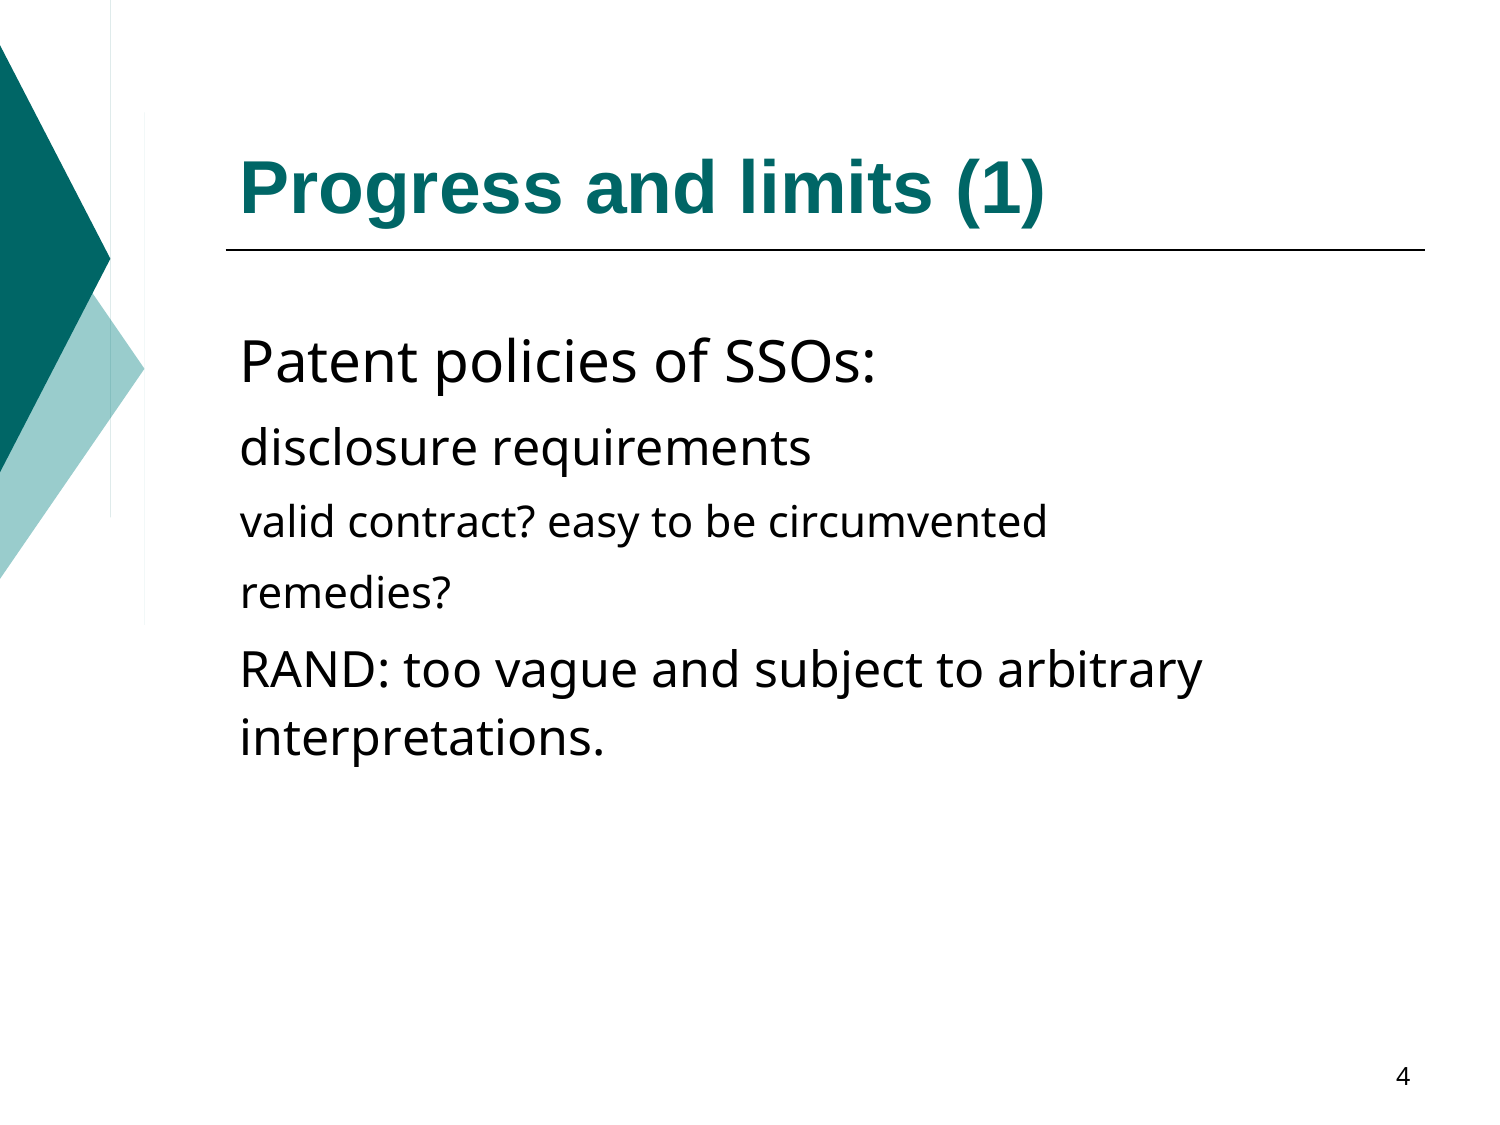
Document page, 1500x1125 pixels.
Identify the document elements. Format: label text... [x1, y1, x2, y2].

list Patent policies of SSOs: disclosure requirements valid contract? easy to be circumvented remedies? RAND: too vague and subject to arbitrary interpretations. [225, 312, 1425, 1026]
title Progress and limits (1) [224, 49, 1425, 237]
